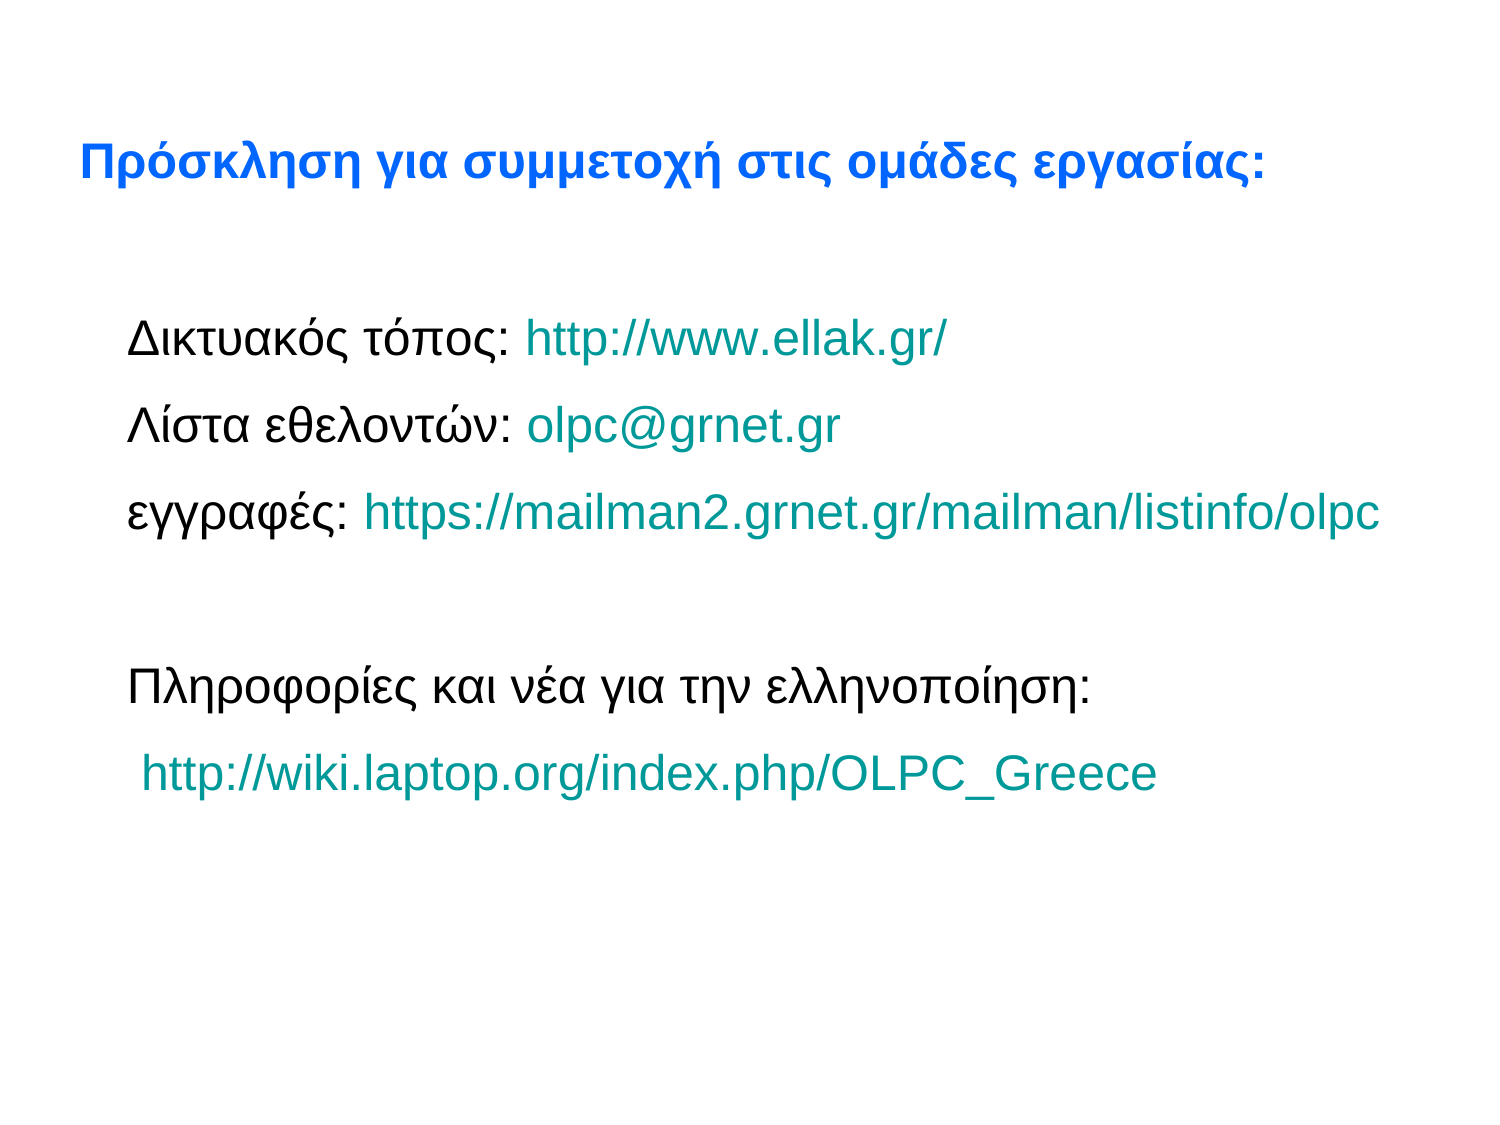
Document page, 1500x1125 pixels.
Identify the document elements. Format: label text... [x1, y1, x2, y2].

text_box Δικτυακός τόπος: http://www.ellak.gr/ Λίστα εθελοντών: olpc@grnet.gr εγγραφές: https://mailman2.grnet.gr/mailman/listinfo/olpc Πληροφορίες και νέα για την ελληνοποίηση: http://wiki.laptop.org/index.php/OLPC_Greece [112, 302, 1418, 809]
text_box Πρόσκληση για συμμετοχή στις ομάδες εργασίας: [64, 125, 1371, 197]
